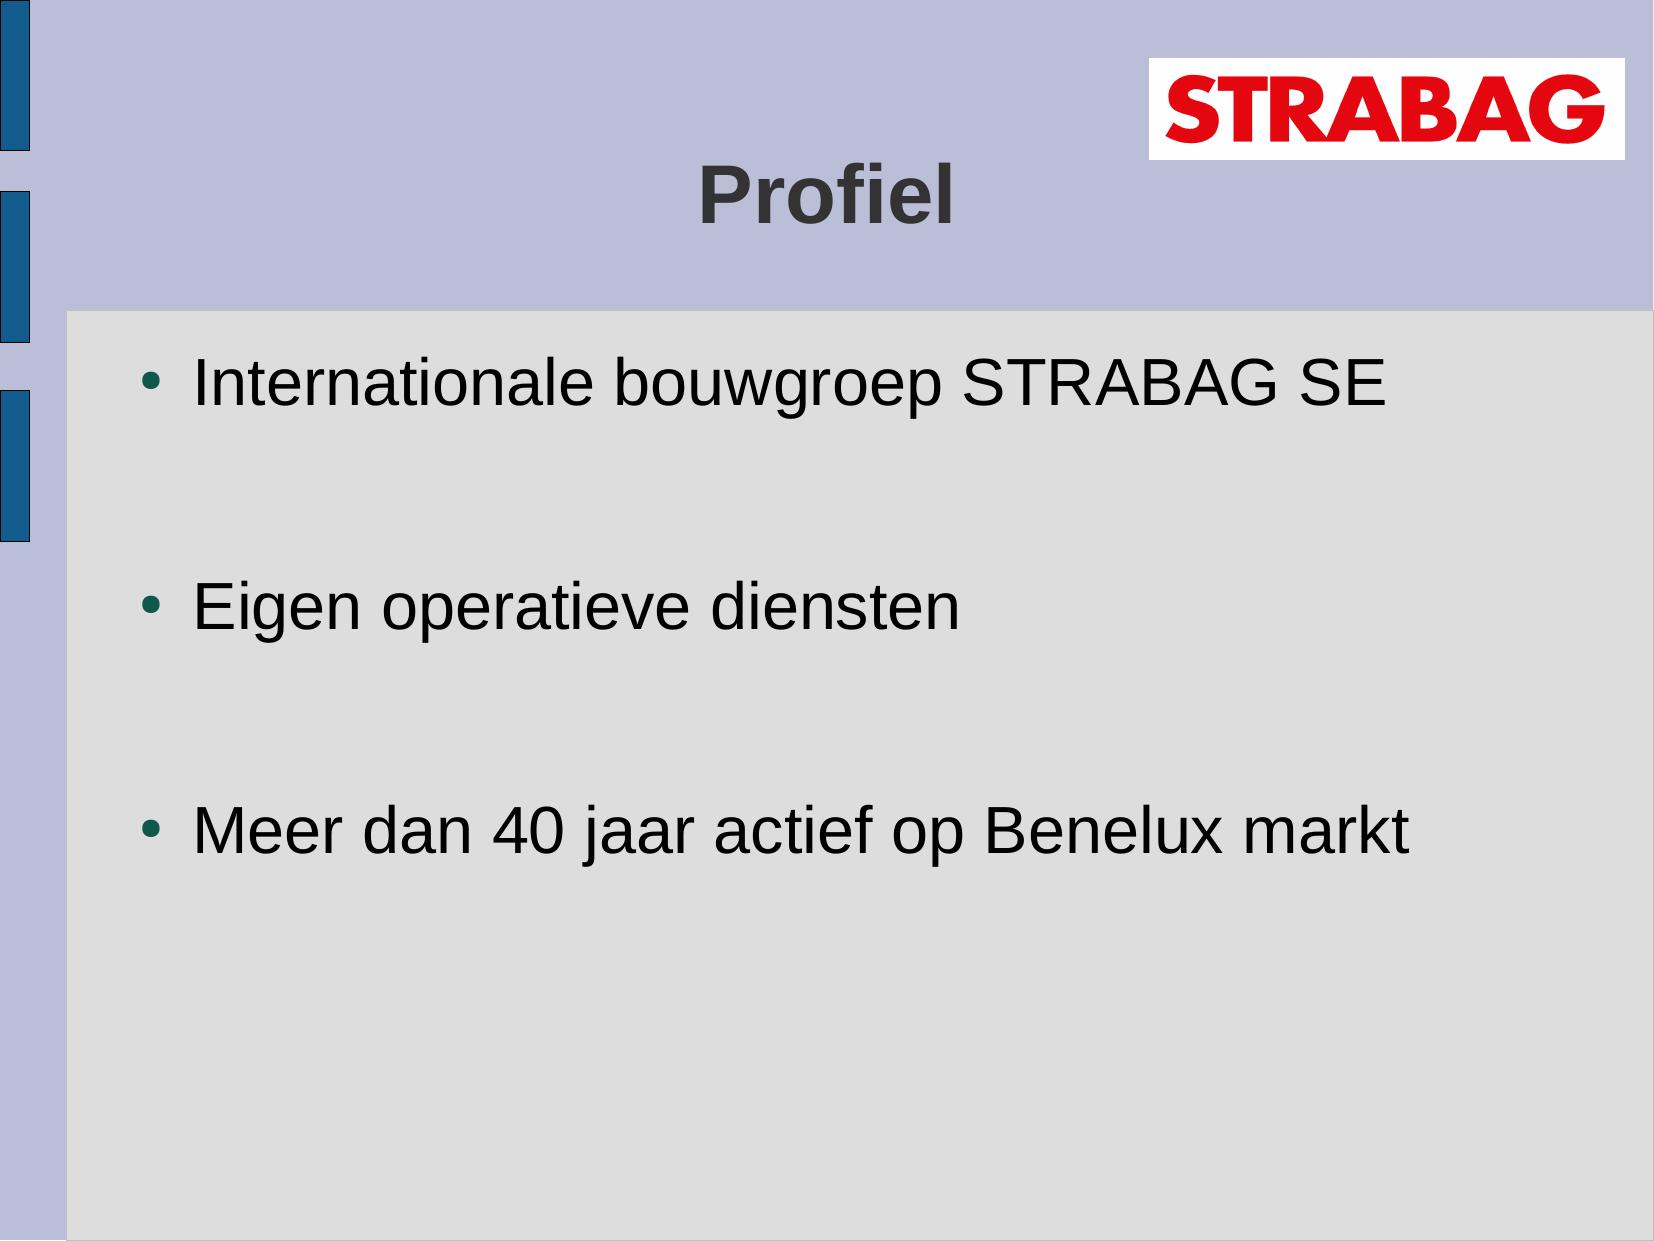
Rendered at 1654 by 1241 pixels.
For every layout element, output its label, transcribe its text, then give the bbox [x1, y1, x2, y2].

picture [1149, 58, 1625, 160]
title Profiel [121, 91, 1534, 299]
list Internationale bouwgroep STRABAG SE Eigen operatieve diensten Meer dan 40 jaar actief op Benelux markt [121, 344, 1534, 1127]
